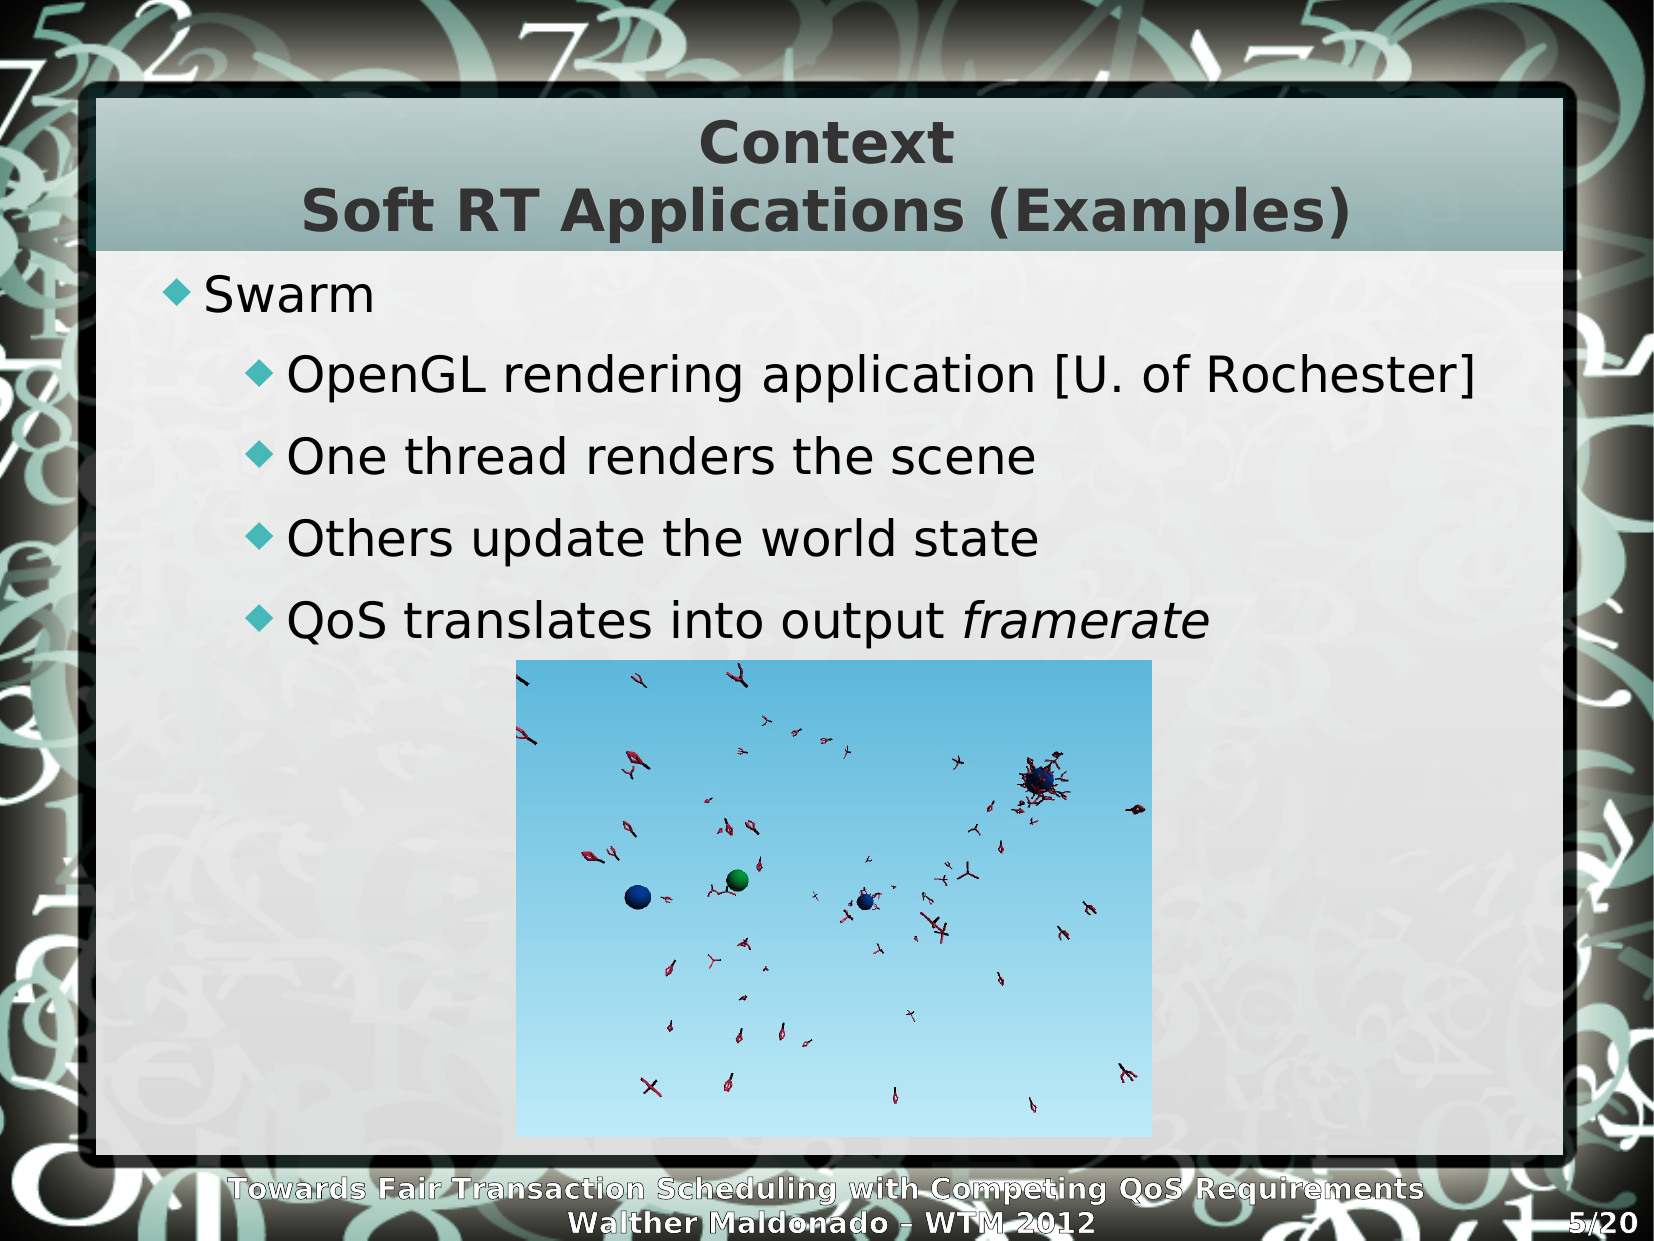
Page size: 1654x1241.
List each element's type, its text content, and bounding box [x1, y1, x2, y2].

title Context Soft RT Applications (Examples) [103, 103, 1551, 251]
list Swarm OpenGL rendering application [U. of Rochester] One thread renders the scene Others update the world state QoS translates into output framerate [103, 265, 1551, 1129]
picture [0, 0, 1654, 1241]
